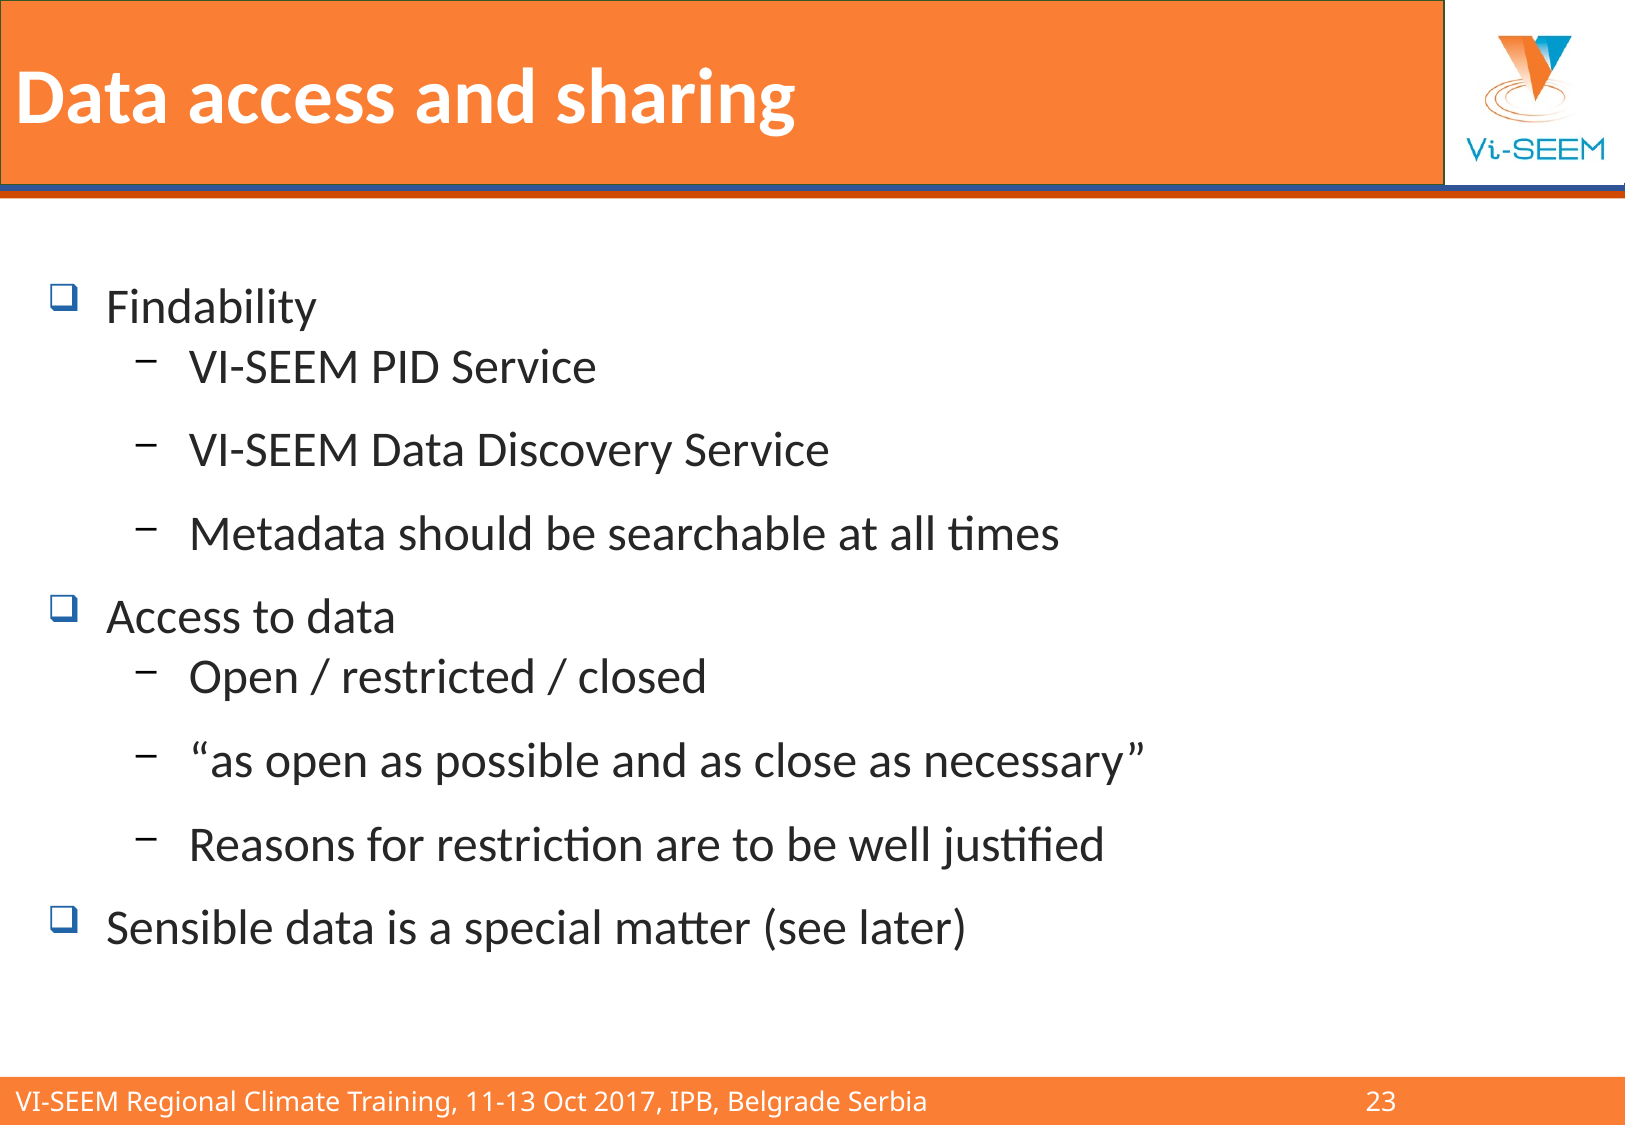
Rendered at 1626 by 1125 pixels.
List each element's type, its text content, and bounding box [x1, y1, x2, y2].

picture [1445, 0, 1624, 185]
list Findability VI-SEEM PID Service VI-SEEM Data Discovery Service Metadata should be searchable at all times Access to data Open / restricted / closed “as open as possible and as close as necessary” Reasons for restriction are to be well justified Sensible data is a special matter (see later) [31, 265, 1593, 1073]
footer VI-SEEM Regional Climate Training, 11-13 Oct 2017, IPB, Belgrade Serbia <number> [0, 1076, 1625, 1125]
title Data access and sharing [0, 0, 1445, 185]
